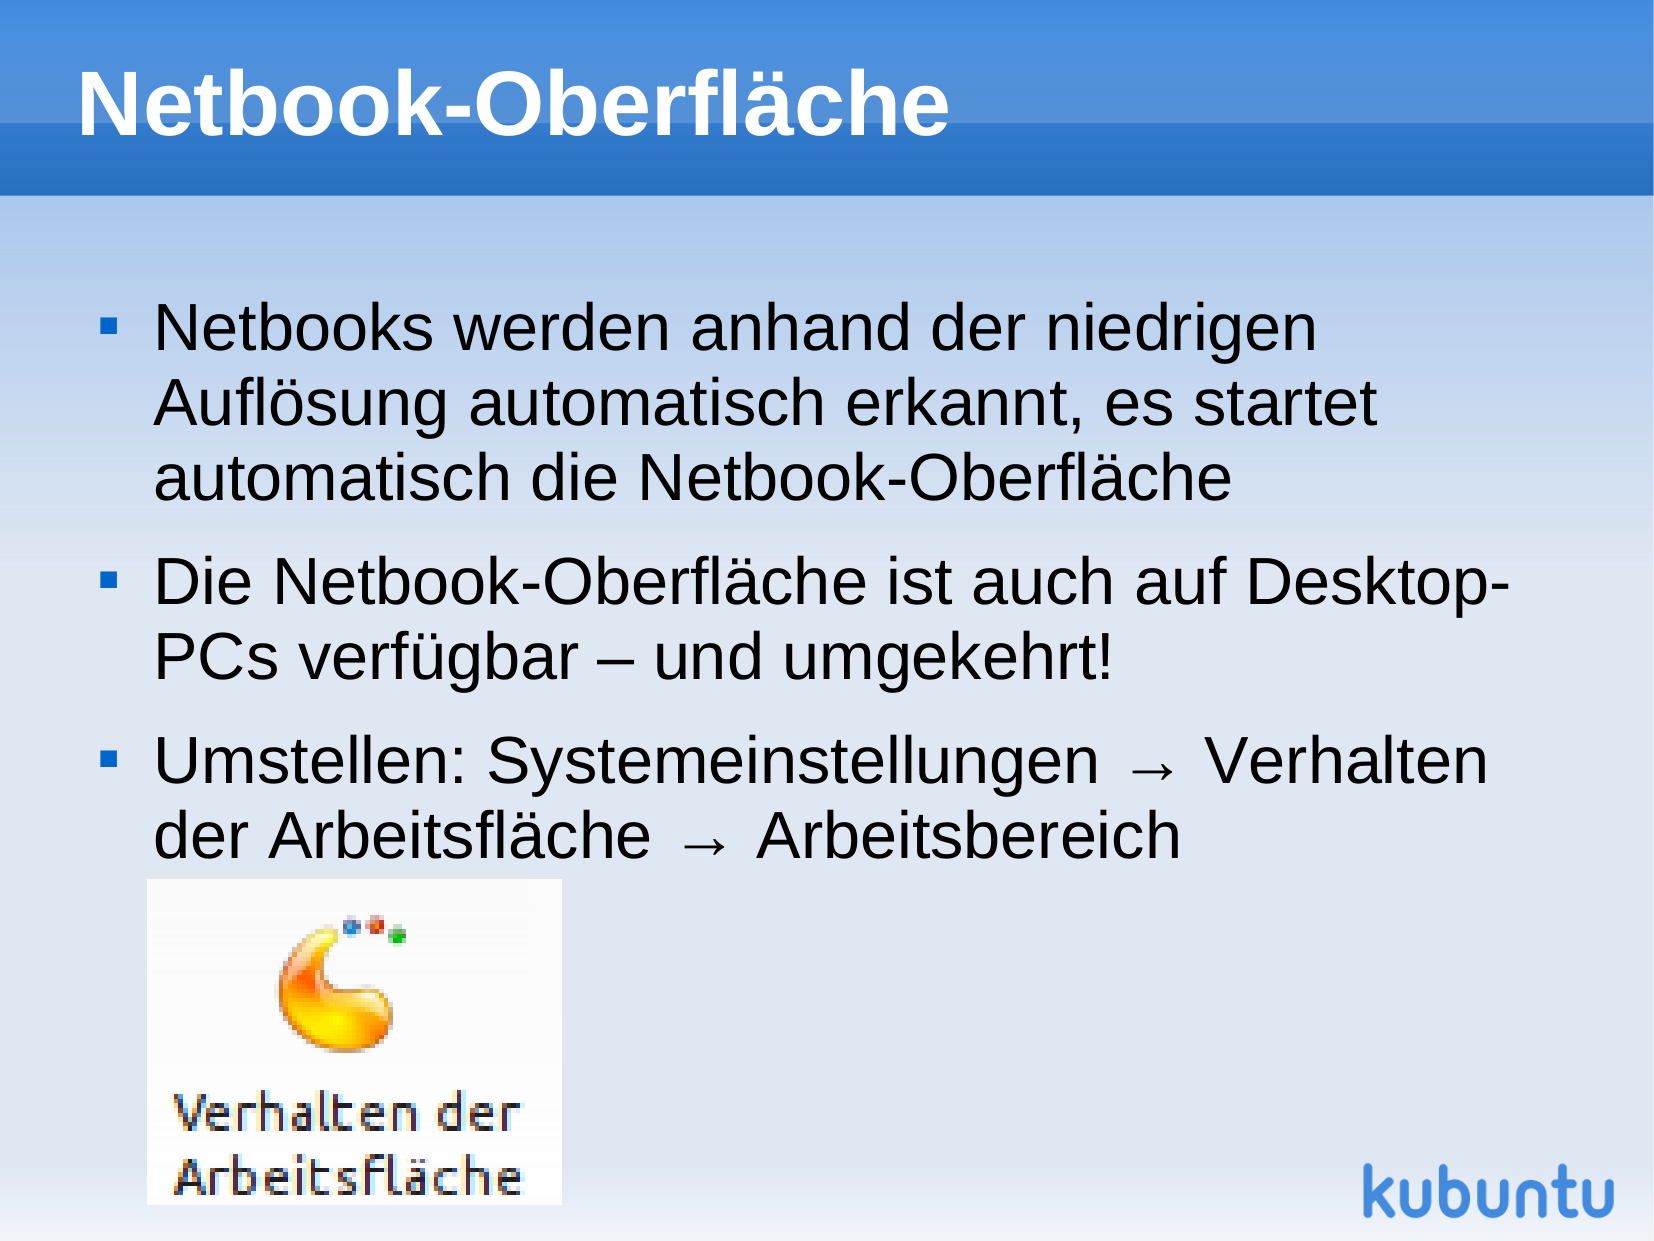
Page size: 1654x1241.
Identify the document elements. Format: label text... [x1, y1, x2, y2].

list Netbooks werden anhand der niedrigen Auflösung automatisch erkannt, es startet automatisch die Netbook-Oberfläche Die Netbook-Oberfläche ist auch auf Desktop-PCs verfügbar – und umgekehrt! Umstellen: Systemeinstellungen → Verhalten der Arbeitsfläche → Arbeitsbereich [82, 290, 1571, 1094]
picture [0, 0, 1654, 1241]
title Netbook-Oberfläche [76, 7, 1565, 200]
